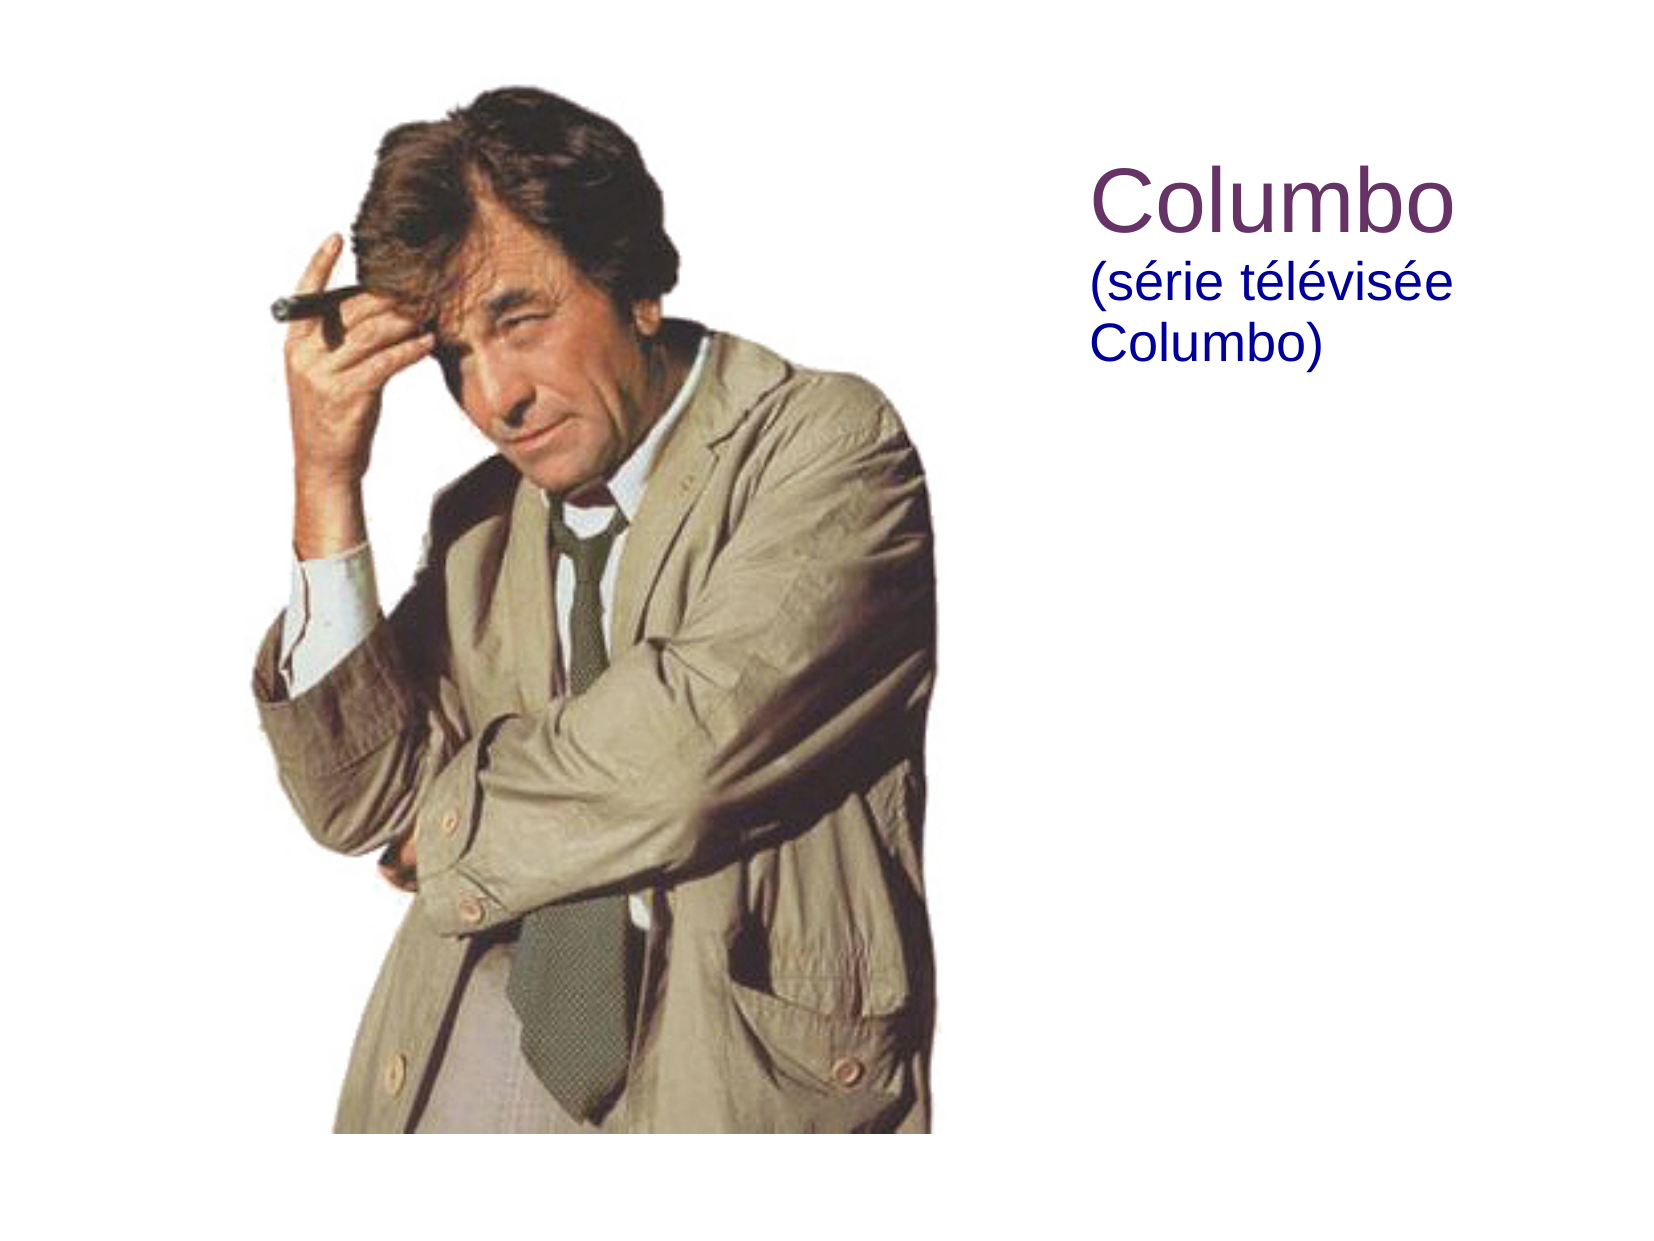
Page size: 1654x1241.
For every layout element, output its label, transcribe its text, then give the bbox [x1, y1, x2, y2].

text_box Columbo (série télévisée Columbo) [1074, 141, 1571, 381]
picture [224, 75, 969, 1134]
